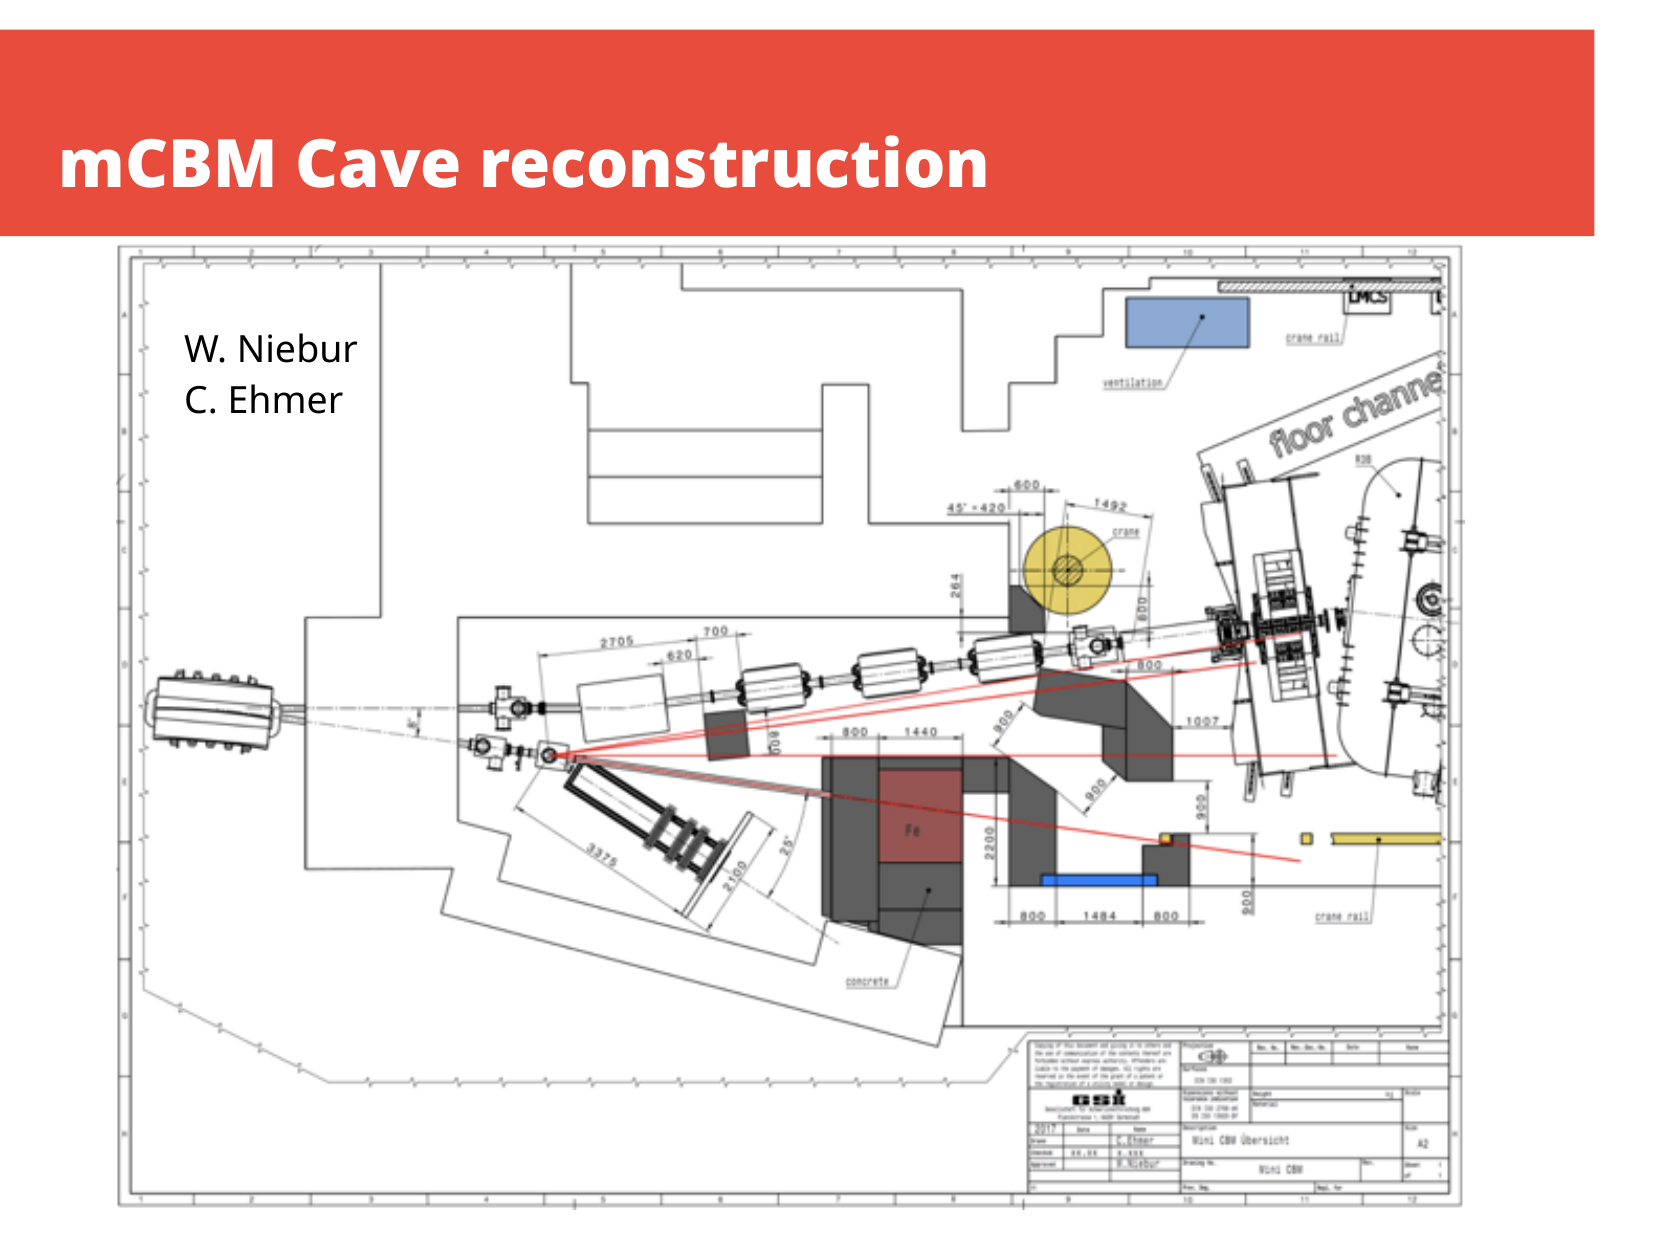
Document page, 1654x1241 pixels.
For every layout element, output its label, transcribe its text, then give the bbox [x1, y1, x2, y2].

picture [116, 244, 1465, 1210]
text_box W. Niebur C. Ehmer [169, 315, 351, 425]
title mCBM Cave reconstruction [59, 59, 1595, 207]
